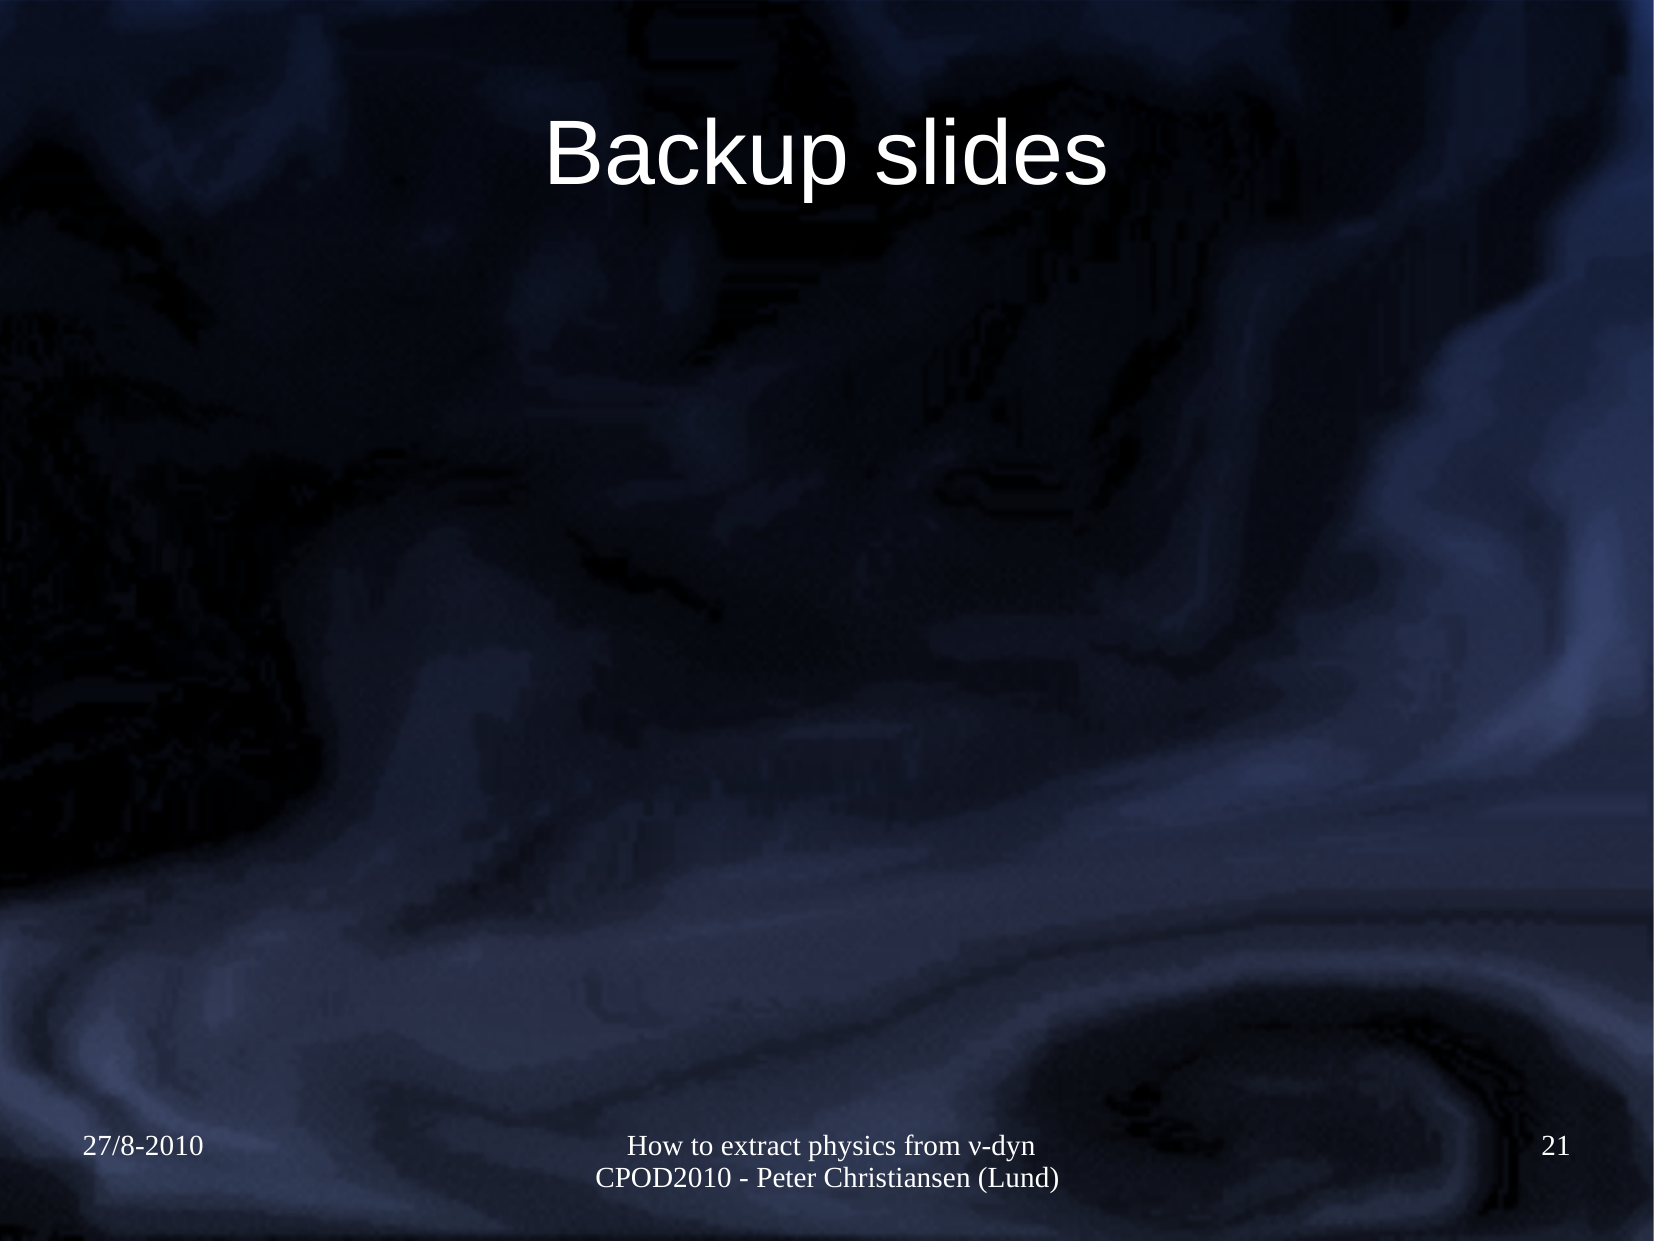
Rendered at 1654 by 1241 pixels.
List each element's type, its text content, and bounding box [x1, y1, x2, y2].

title Backup slides [82, 49, 1571, 257]
picture [0, 0, 1654, 1241]
